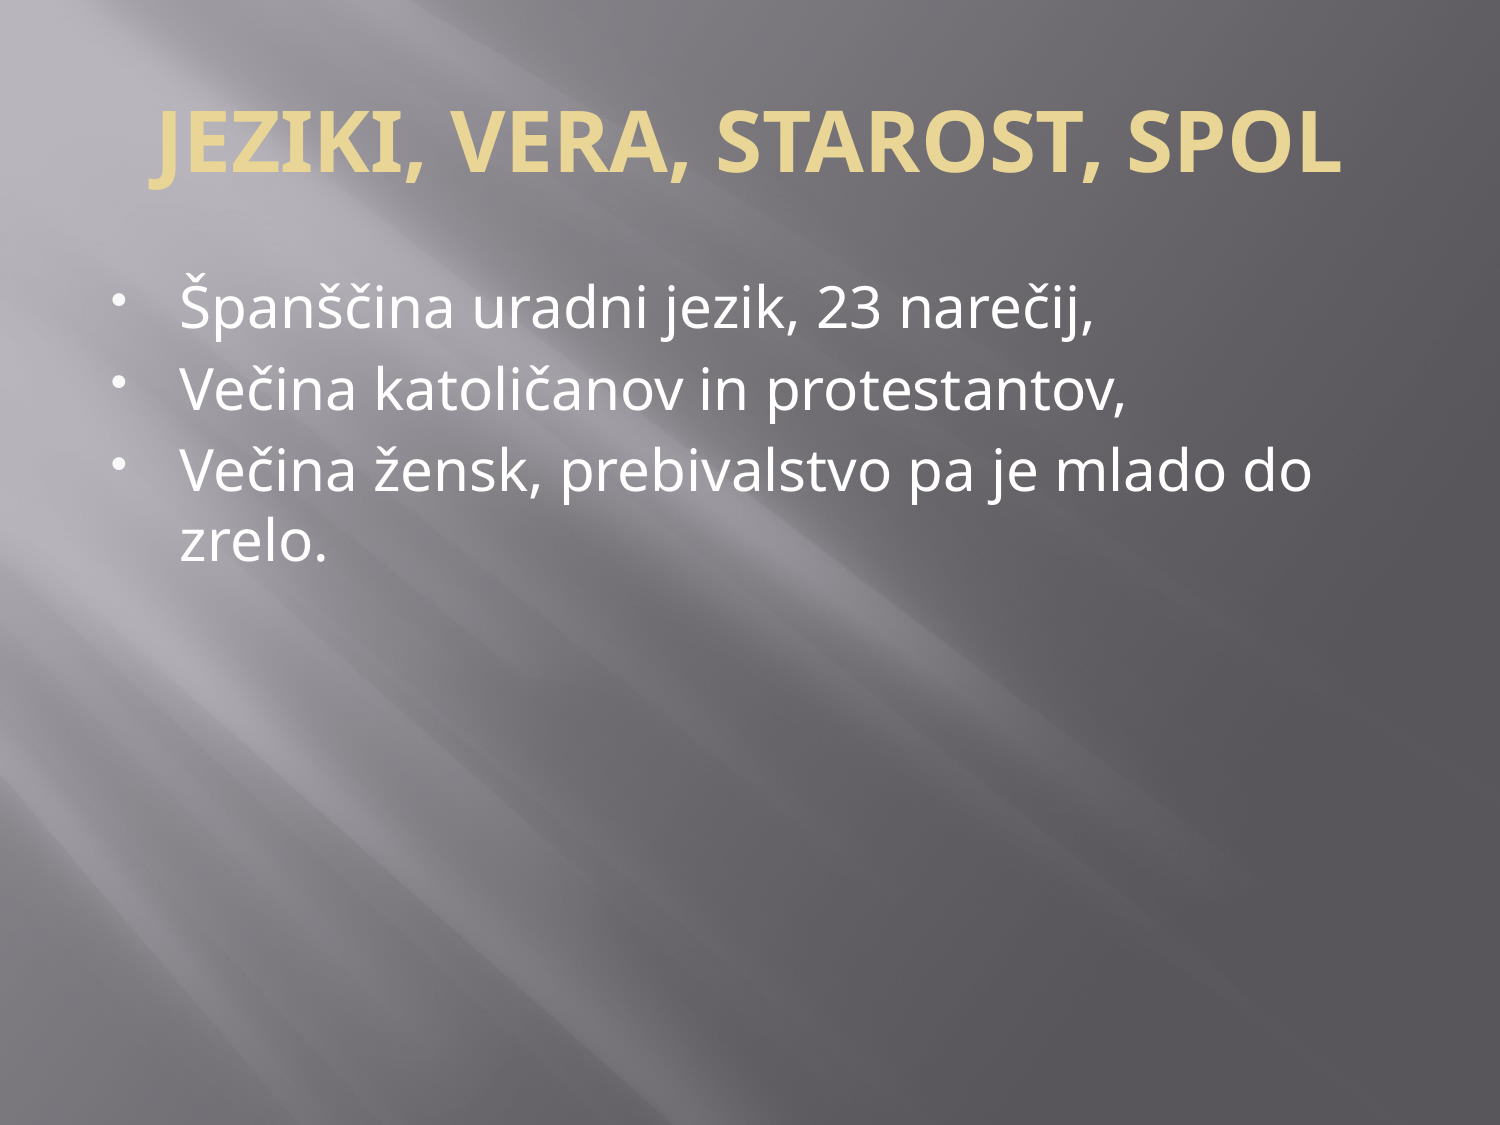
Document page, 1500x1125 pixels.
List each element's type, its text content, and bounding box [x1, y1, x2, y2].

picture [0, 0, 1500, 1125]
title JEZIKI, VERA, STAROST, SPOL [75, 45, 1425, 233]
list Španščina uradni jezik, 23 narečij, Večina katoličanov in protestantov, Večina žensk, prebivalstvo pa je mlado do zrelo. [75, 262, 1425, 1035]
